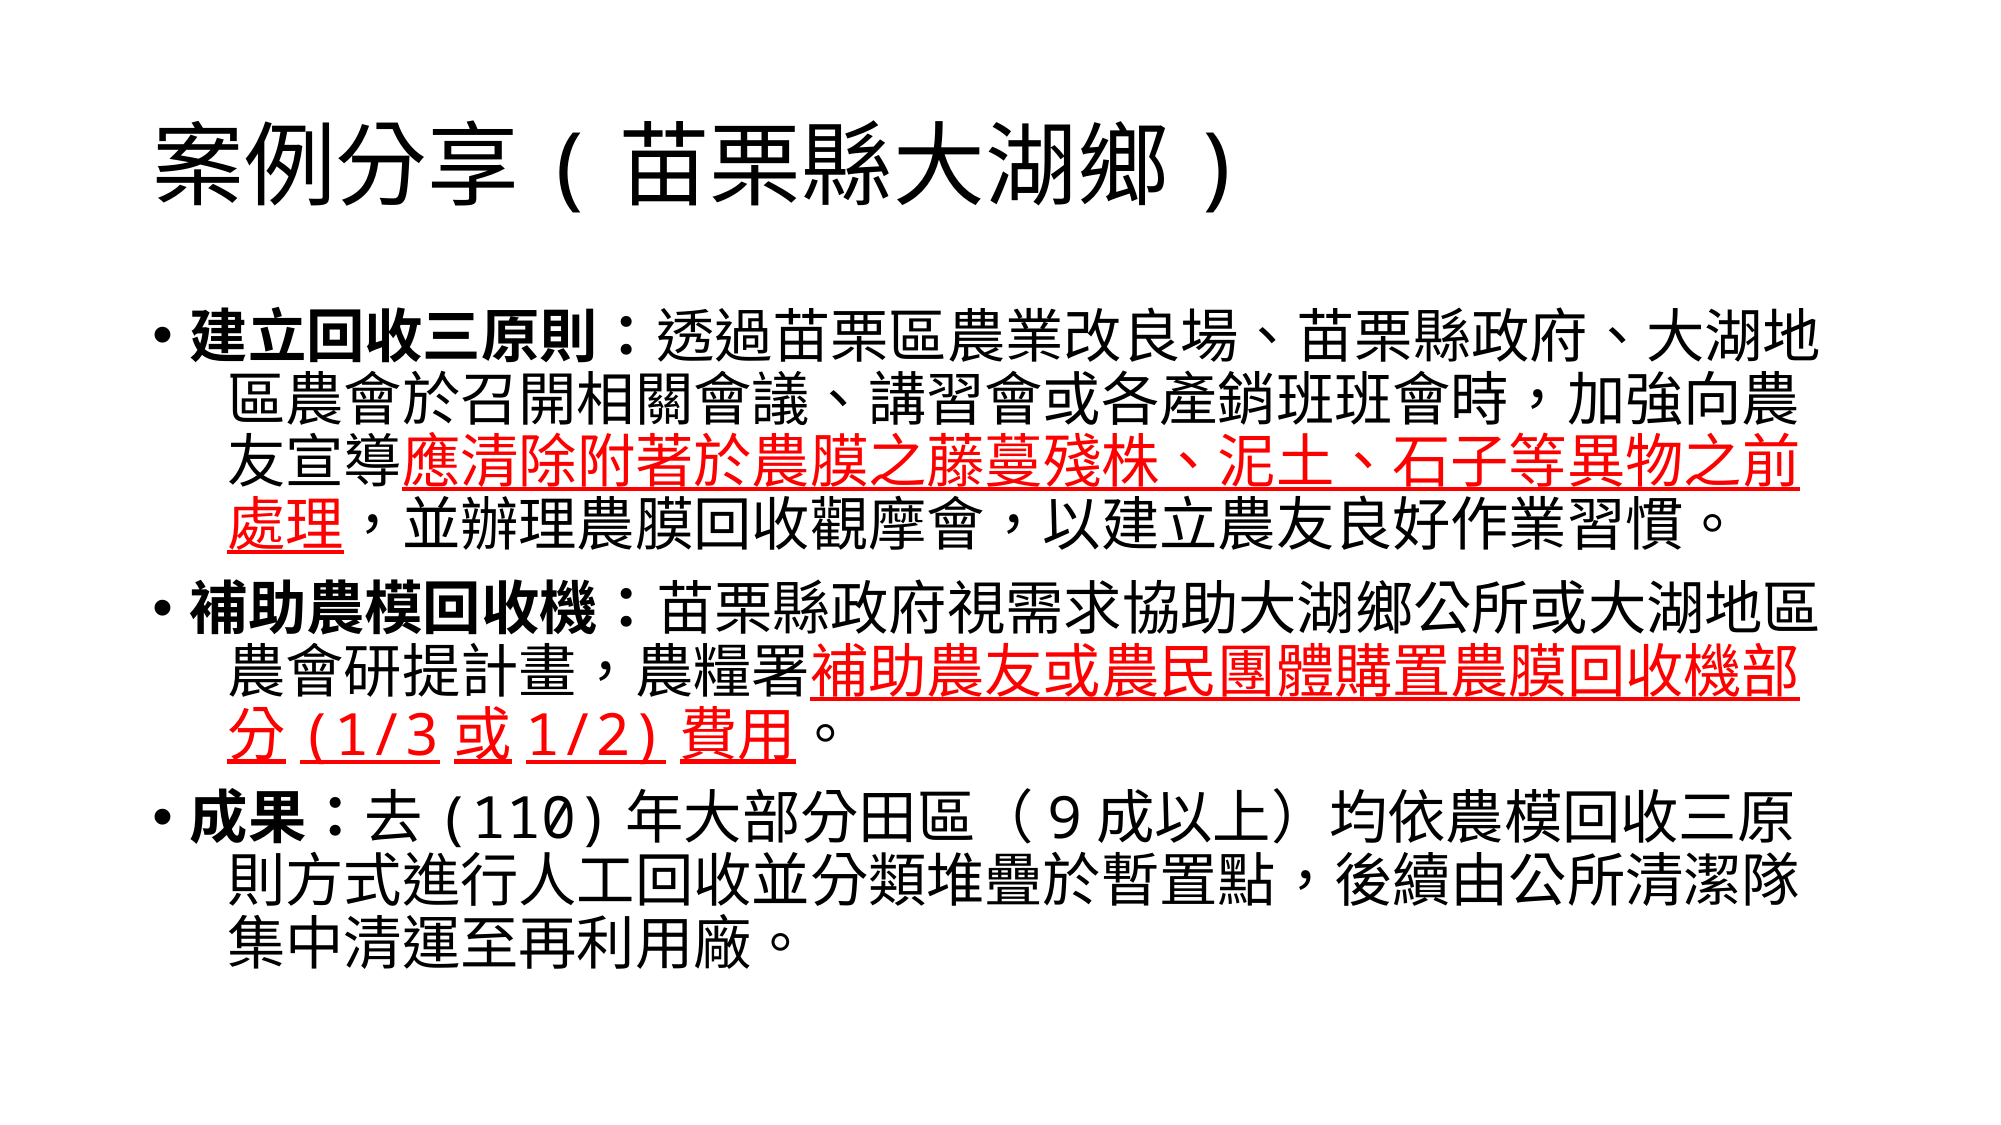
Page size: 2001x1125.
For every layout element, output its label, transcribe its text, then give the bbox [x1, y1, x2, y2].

title 案例分享(苗栗縣大湖鄉) [137, 59, 1863, 278]
list 建立回收三原則：透過苗栗區農業改良場、苗栗縣政府、大湖地區農會於召開相關會議、講習會或各產銷班班會時，加強向農友宣導應清除附著於農膜之藤蔓殘株、泥土、石子等異物之前處理，並辦理農膜回收觀摩會，以建立農友良好作業習慣。 補助農模回收機：苗栗縣政府視需求協助大湖鄉公所或大湖地區農會研提計畫，農糧署補助農友或農民團體購置農膜回收機部分(1/3或1/2)費用。 成果：去(110)年大部分田區（9成以上）均依農模回收三原則方式進行人工回收並分類堆疊於暫置點，後續由公所清潔隊集中清運至再利用廠。 [137, 299, 1863, 1014]
